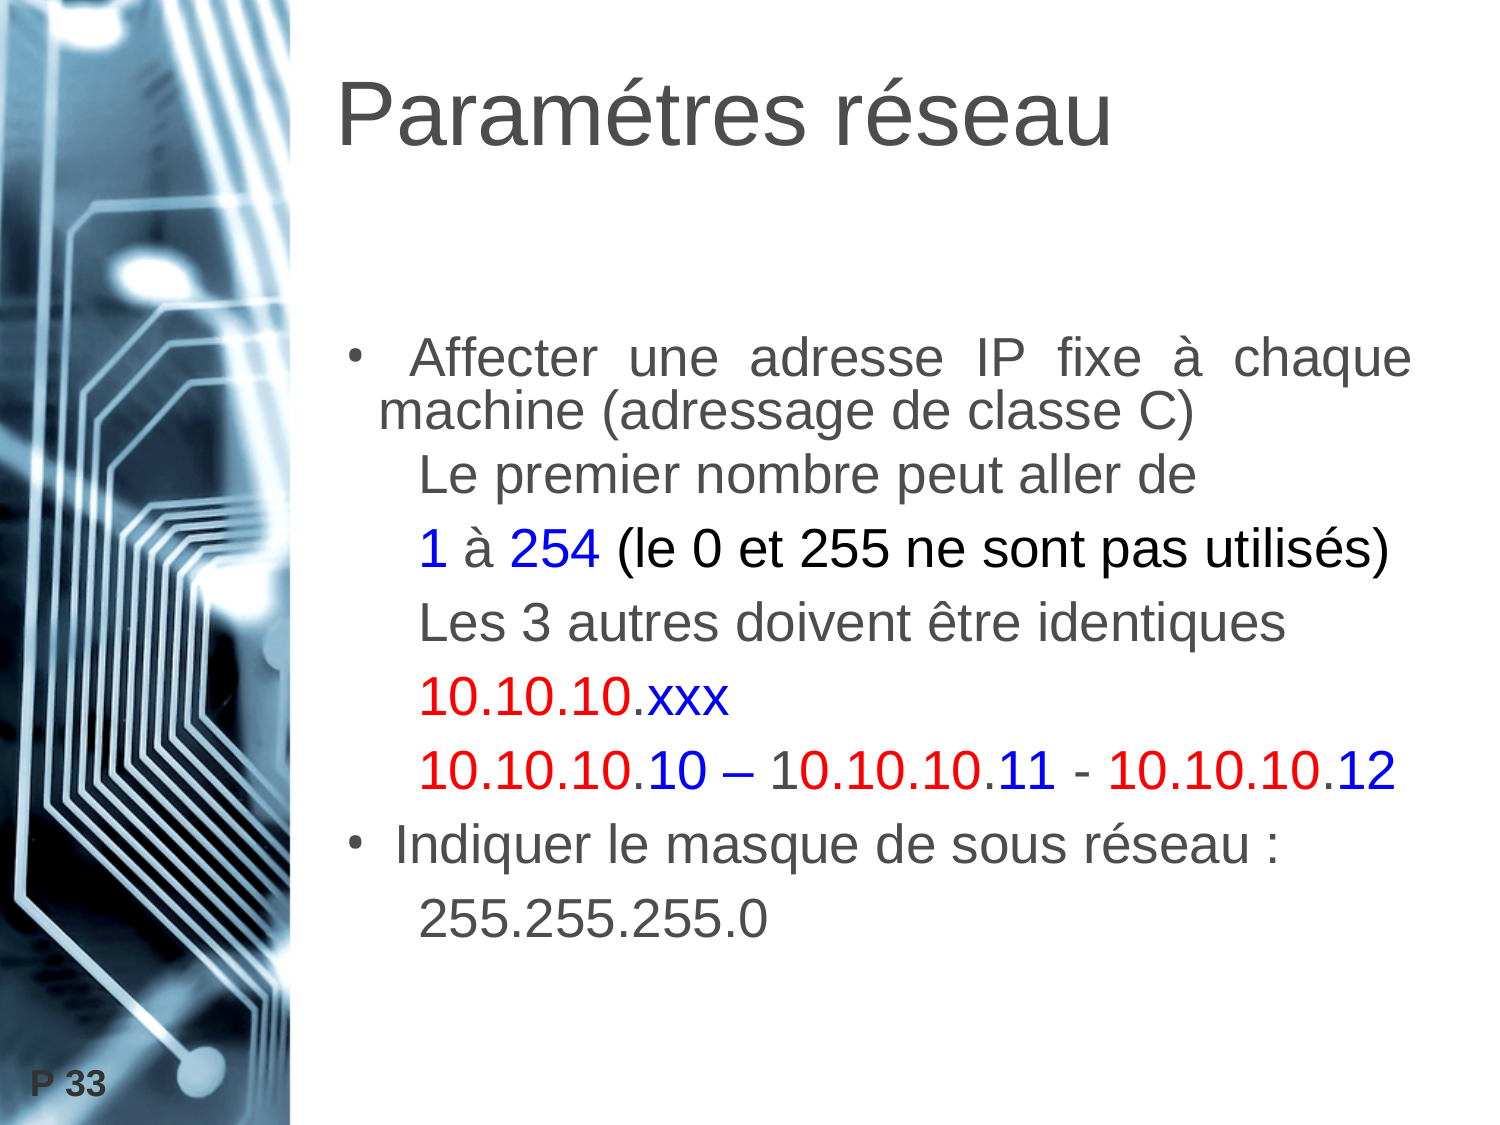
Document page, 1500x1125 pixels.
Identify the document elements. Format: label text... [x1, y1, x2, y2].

title Paramétres réseau [320, 50, 1458, 168]
text_box Affecter une adresse IP fixe à chaque machine (adressage de classe C) Le premier nombre peut aller de 1 à 254 (le 0 et 255 ne sont pas utilisés) Les 3 autres doivent être identiques 10.10.10.xxx 10.10.10.10 – 10.10.10.11 - 10.10.10.12 Indiquer le masque de sous réseau : 255.255.255.0 [330, 326, 1429, 998]
picture [0, 0, 1500, 1125]
